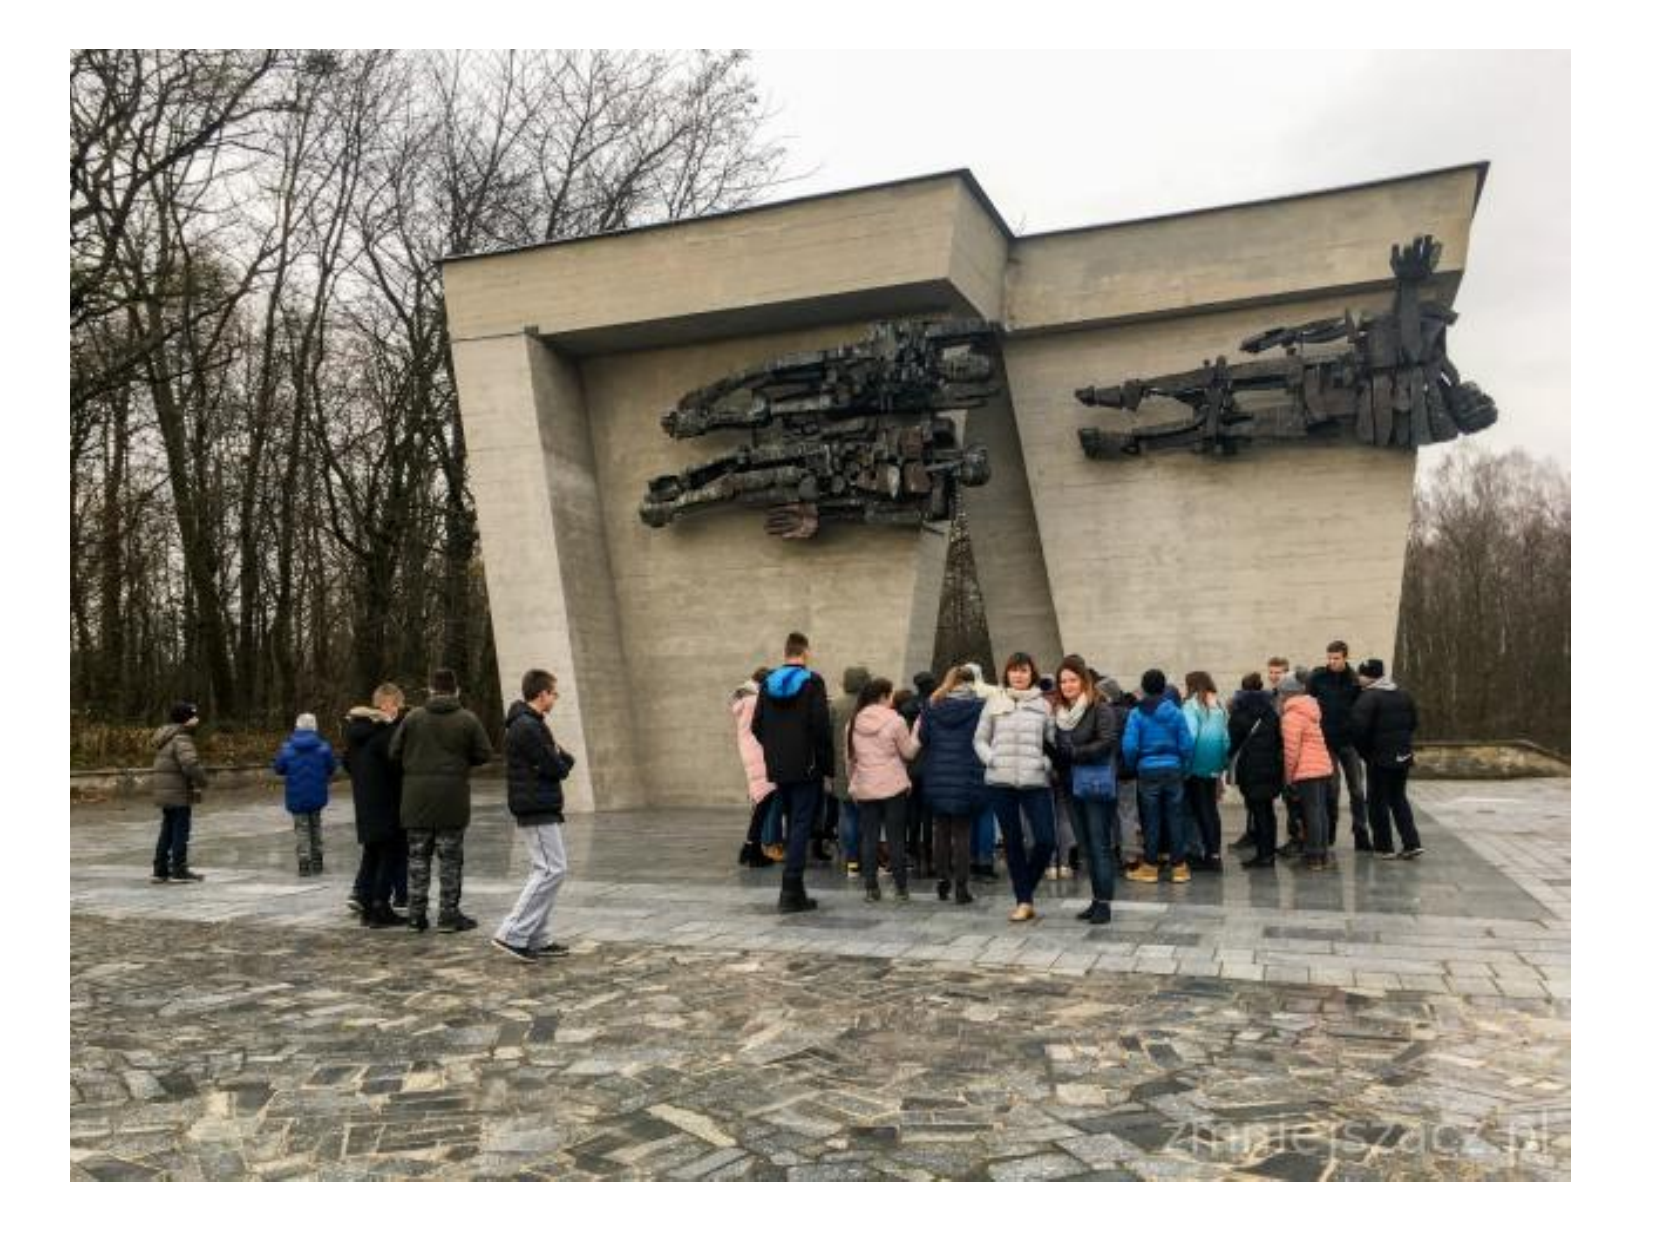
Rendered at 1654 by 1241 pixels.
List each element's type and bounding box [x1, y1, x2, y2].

picture [70, 49, 1571, 1182]
